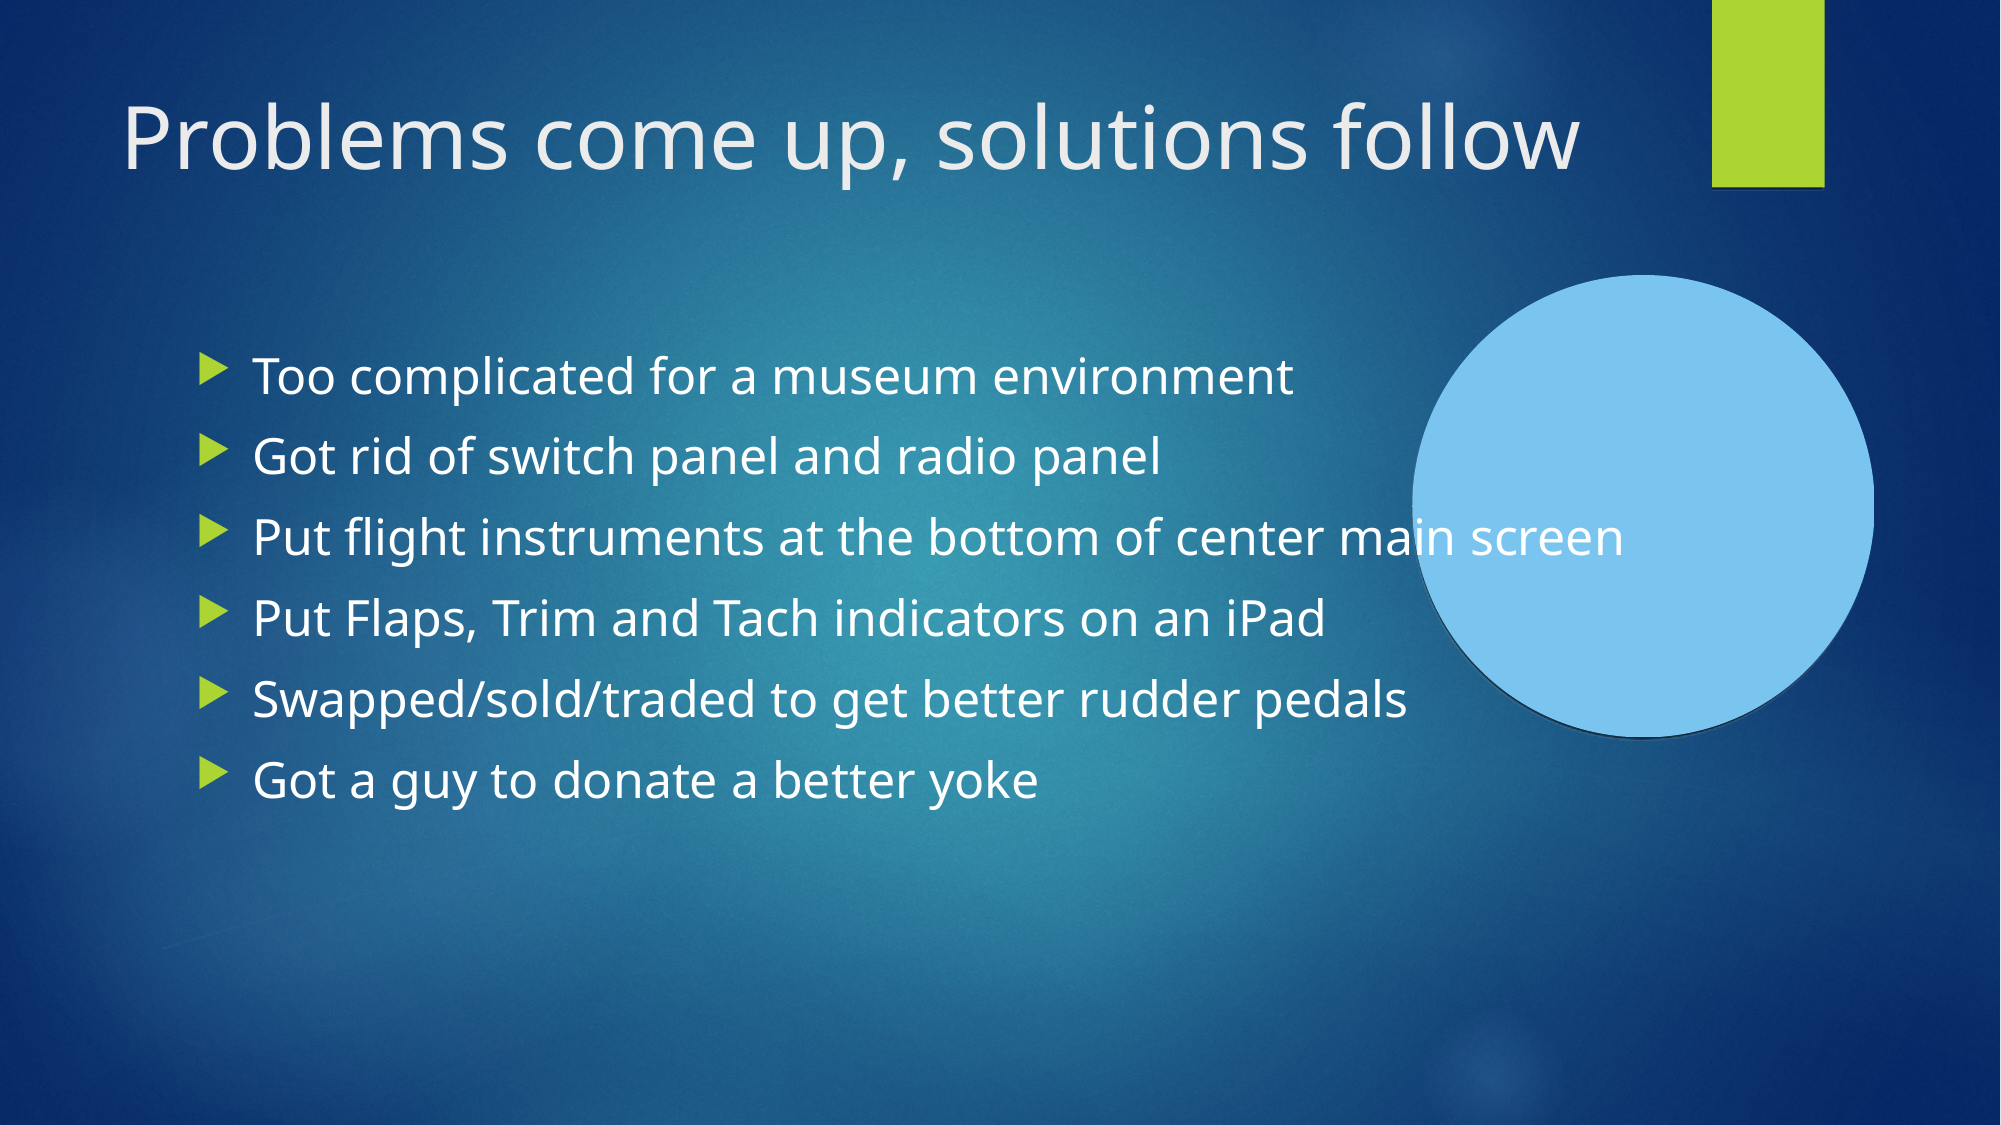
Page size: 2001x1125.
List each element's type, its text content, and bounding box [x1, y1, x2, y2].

text_box Too complicated for a museum environment Got rid of switch panel and radio panel Put flight instruments at the bottom of center main screen Put Flaps, Trim and Tach indicators on an iPad Swapped/sold/traded to get better rudder pedals Got a guy to donate a better yoke [180, 336, 1750, 1025]
picture [0, 0, 2001, 1125]
text_box Problems come up, solutions follow [105, 74, 1649, 304]
